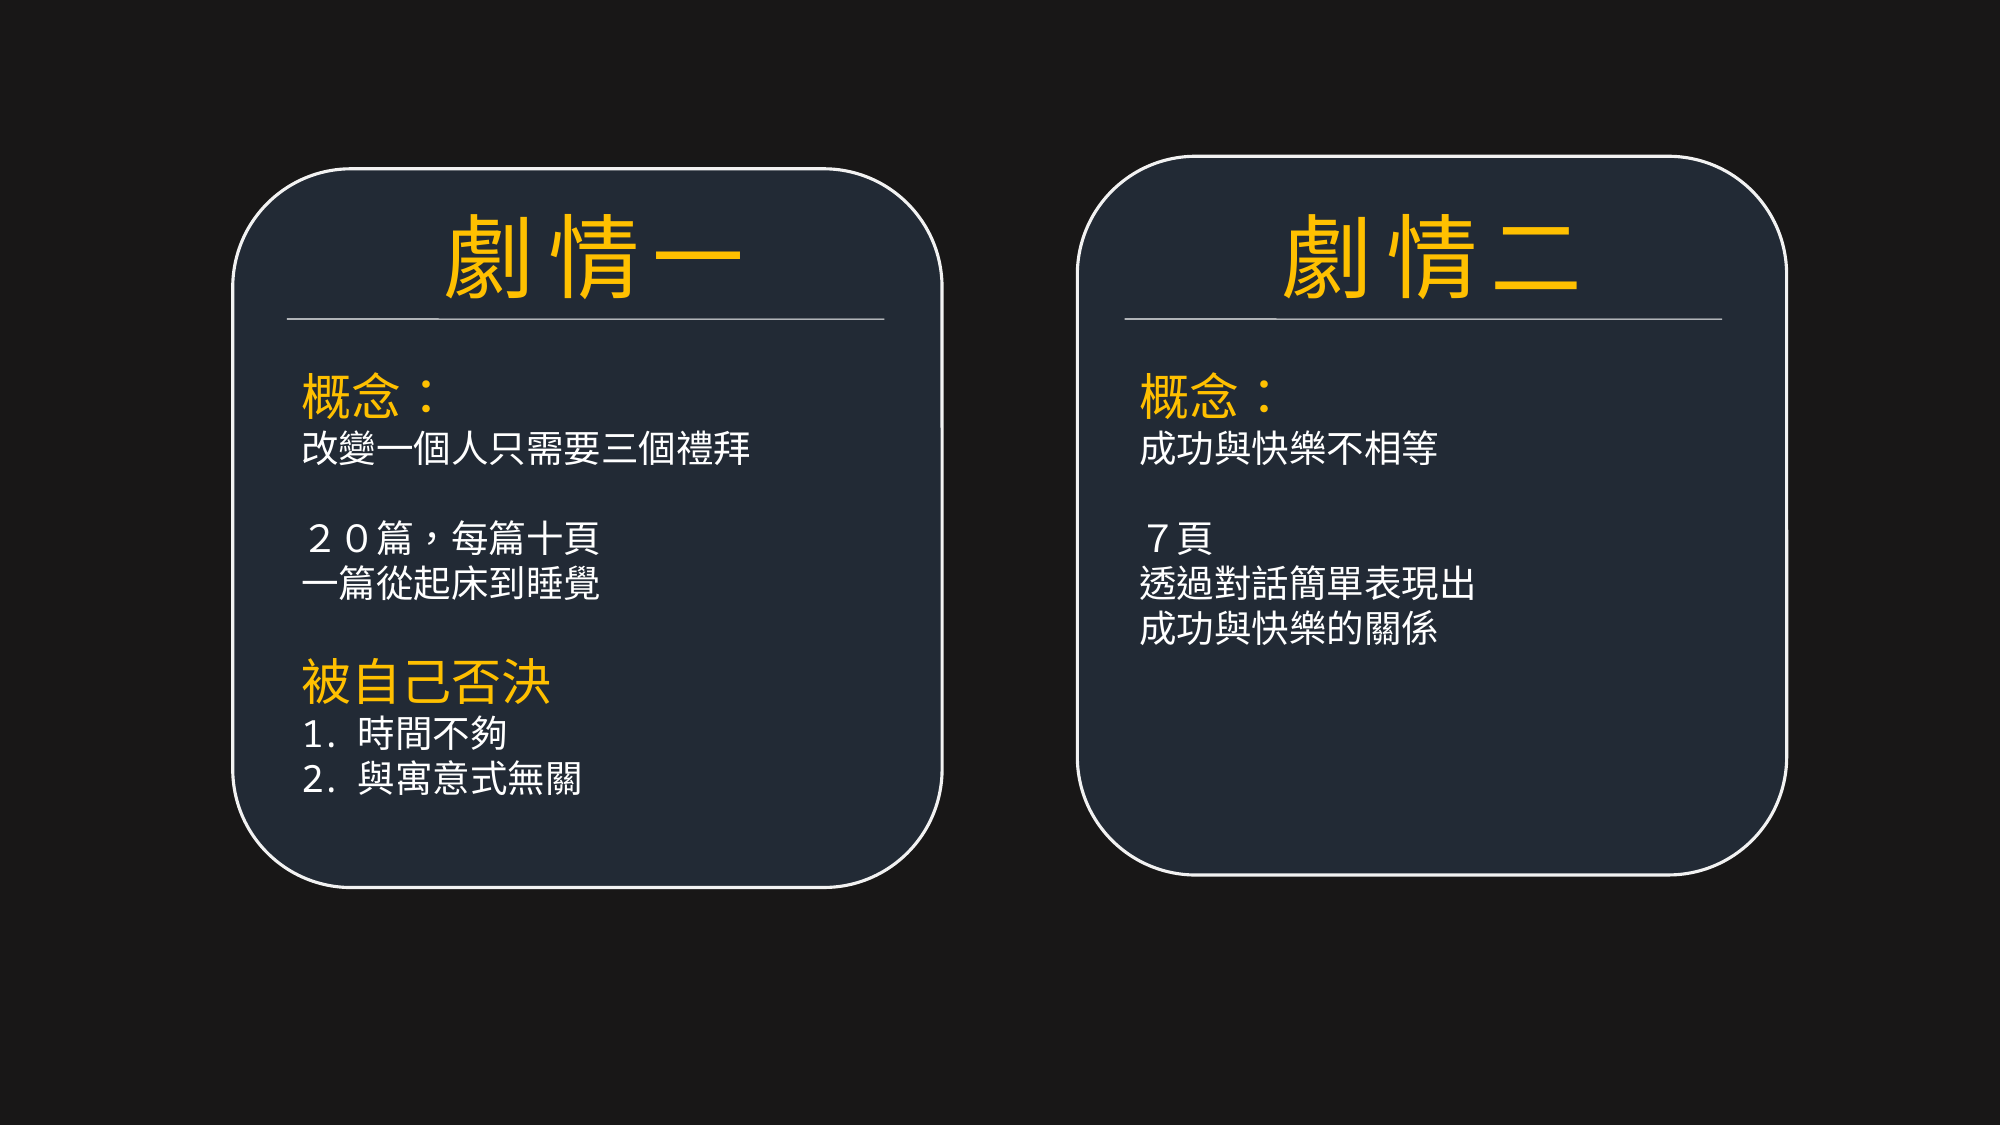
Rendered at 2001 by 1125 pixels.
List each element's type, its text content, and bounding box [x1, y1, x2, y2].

text_box [1077, 156, 1787, 876]
text_box 劇情一 [332, 192, 856, 318]
text_box 概念： 改變一個人只需要三個禮拜 ２０篇，每篇十頁 一篇從起床到睡覺 被自己否決 時間不夠 與寓意式無關 [286, 358, 902, 808]
text_box 概念： 成功與快樂不相等 ７頁 透過對話簡單表現出 成功與快樂的關係 [1124, 358, 1740, 748]
text_box 劇情二 [1170, 192, 1694, 318]
text_box [232, 168, 943, 888]
